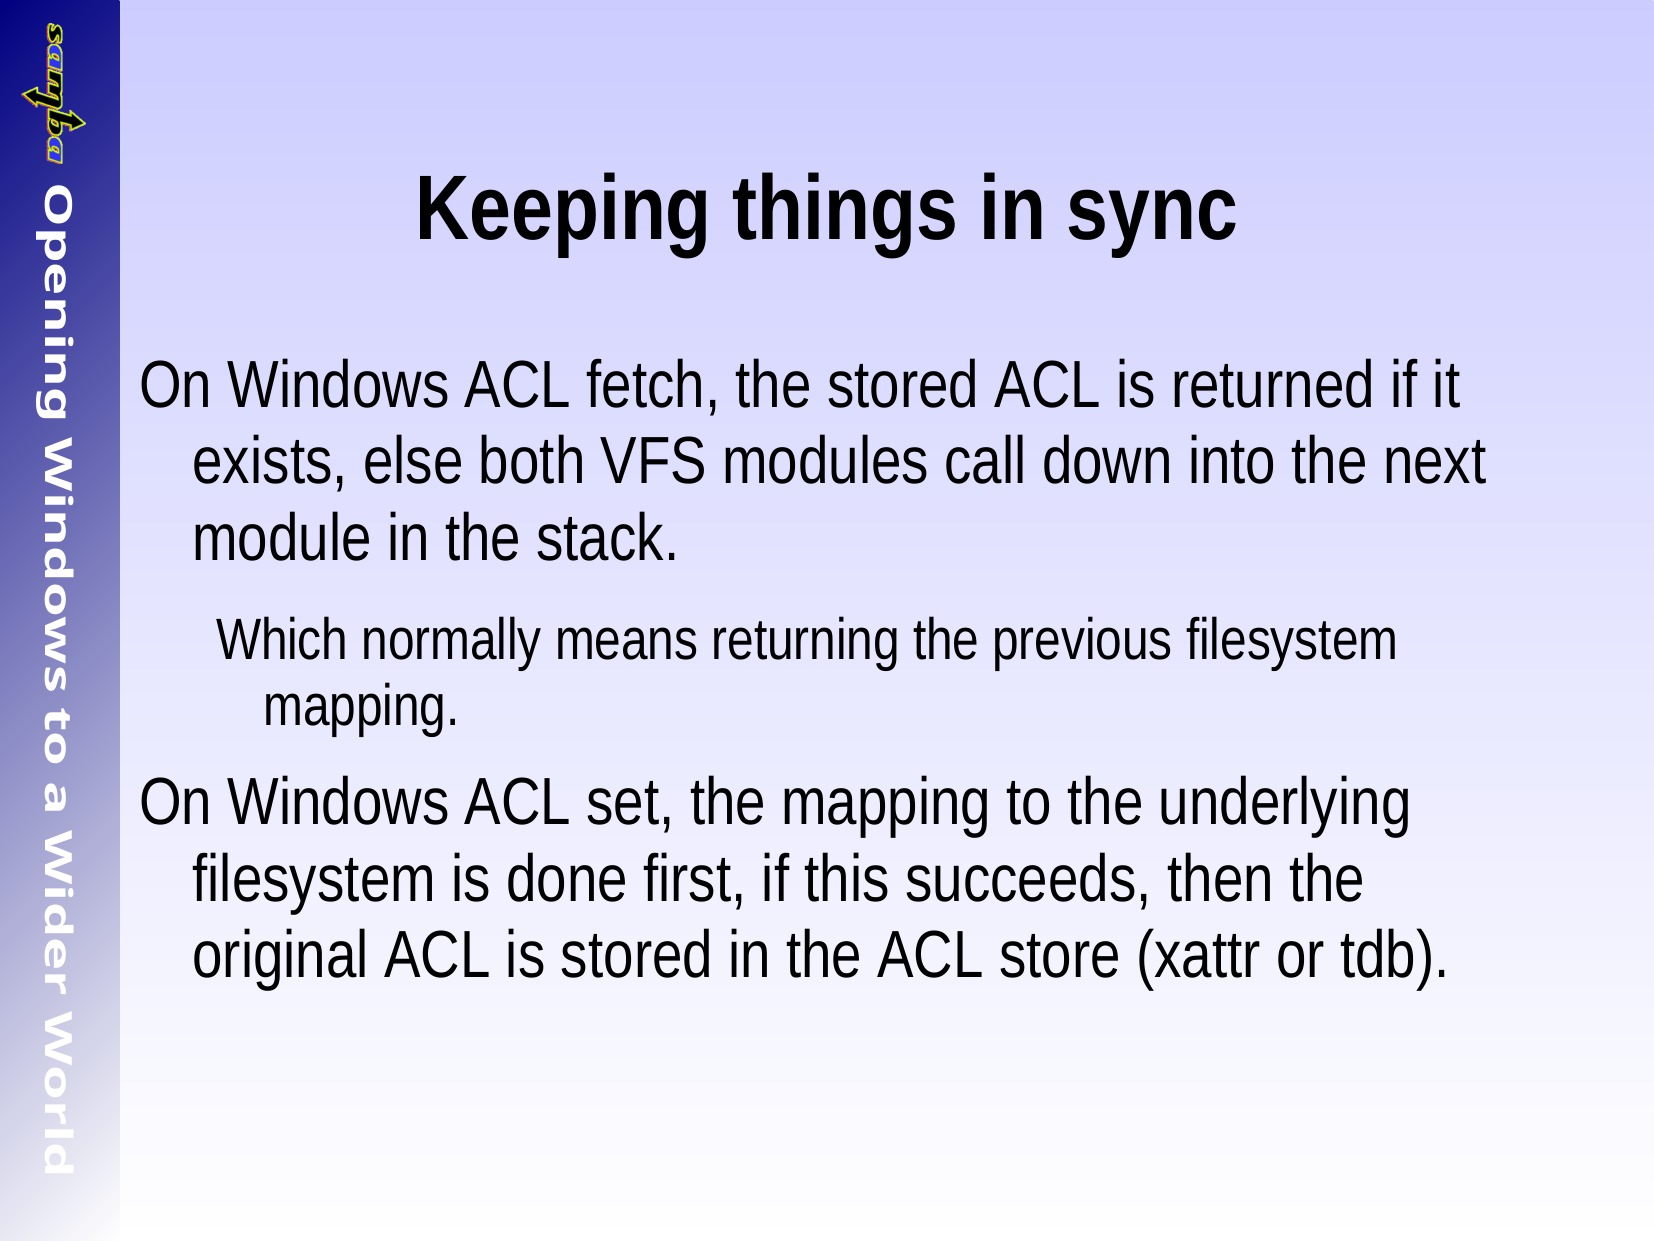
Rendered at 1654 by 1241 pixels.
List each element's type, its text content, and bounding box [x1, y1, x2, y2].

title Keeping things in sync [121, 102, 1534, 311]
picture [22, 24, 86, 164]
list On Windows ACL fetch, the stored ACL is returned if it exists, else both VFS modules call down into the next module in the stack. Which normally means returning the previous filesystem mapping. On Windows ACL set, the mapping to the underlying filesystem is done first, if this succeeds, then the original ACL is stored in the ACL store (xattr or tdb). [121, 344, 1534, 1156]
